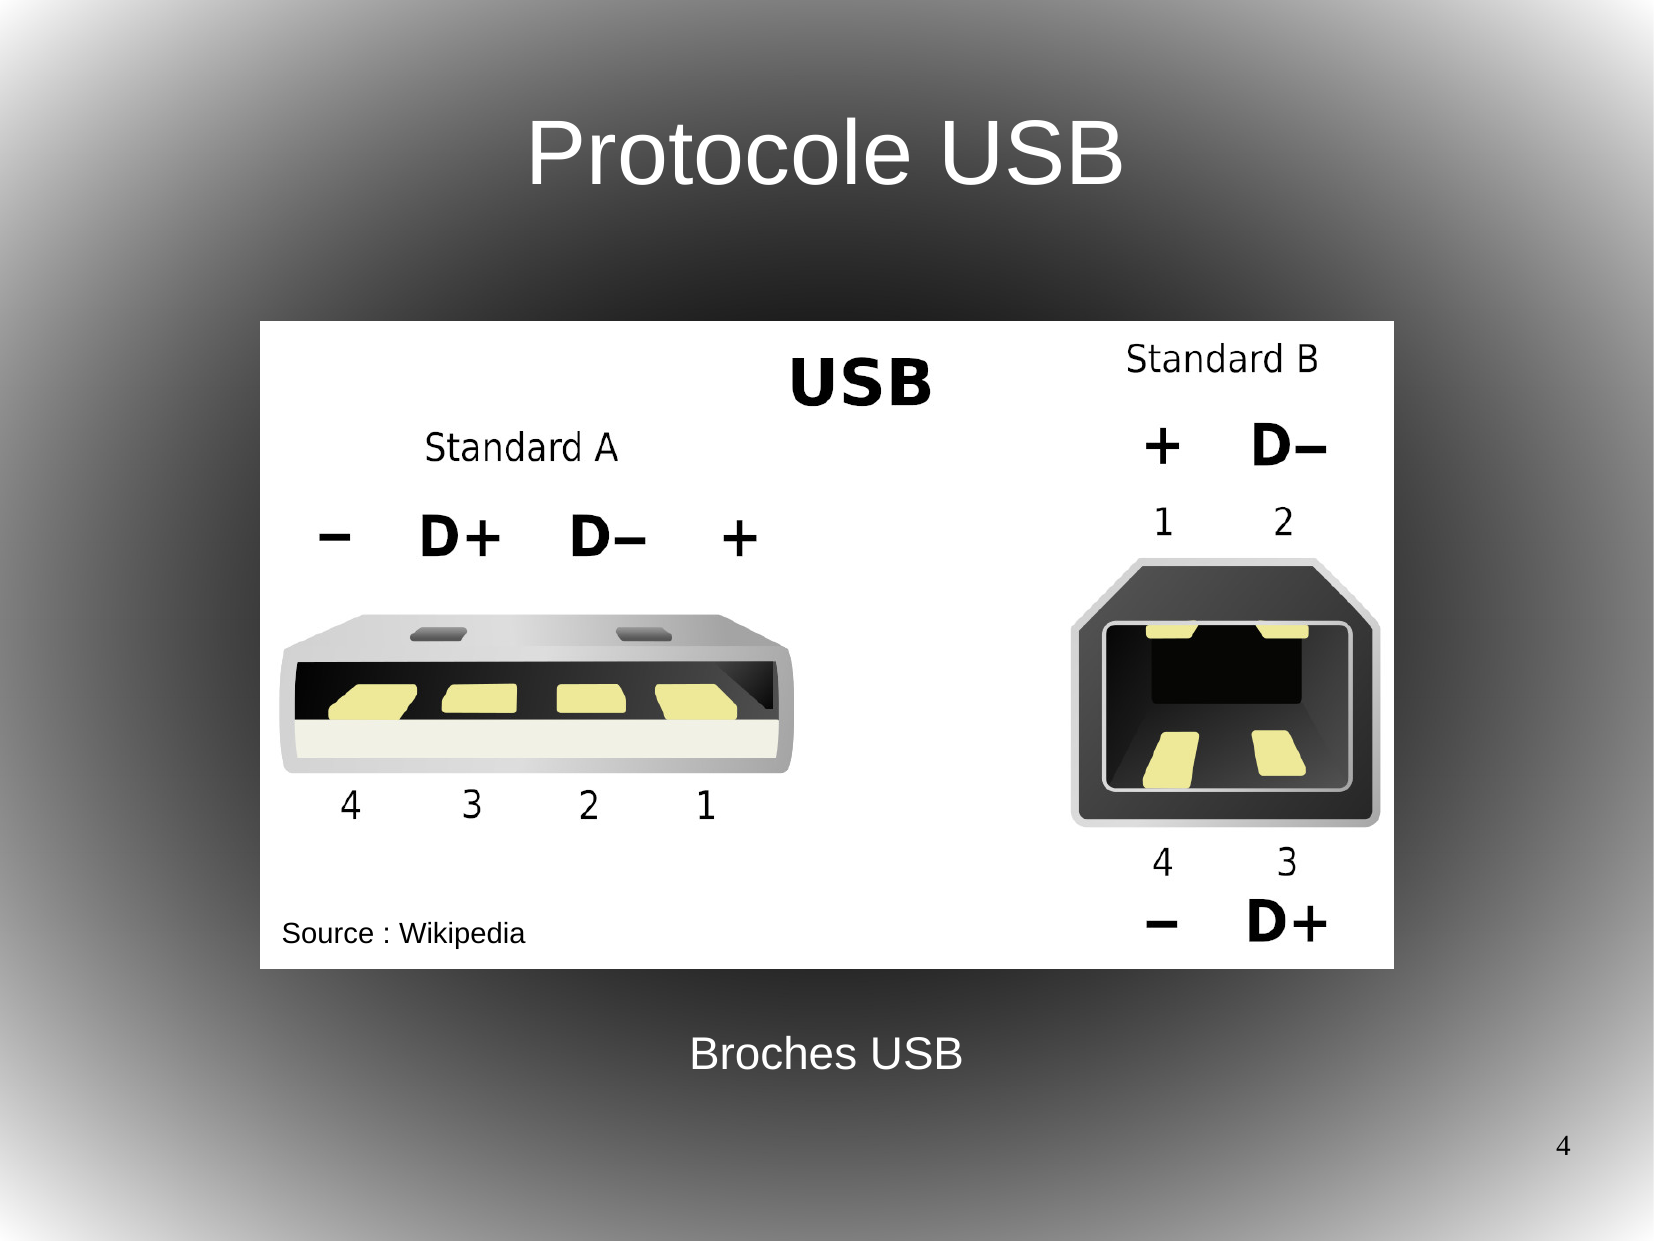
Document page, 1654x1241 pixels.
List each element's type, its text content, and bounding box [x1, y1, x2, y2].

text_box Source : Wikipedia [266, 909, 567, 958]
picture [0, 0, 1654, 1241]
title Protocole USB [82, 49, 1571, 257]
text_box Broches USB [674, 1020, 980, 1087]
